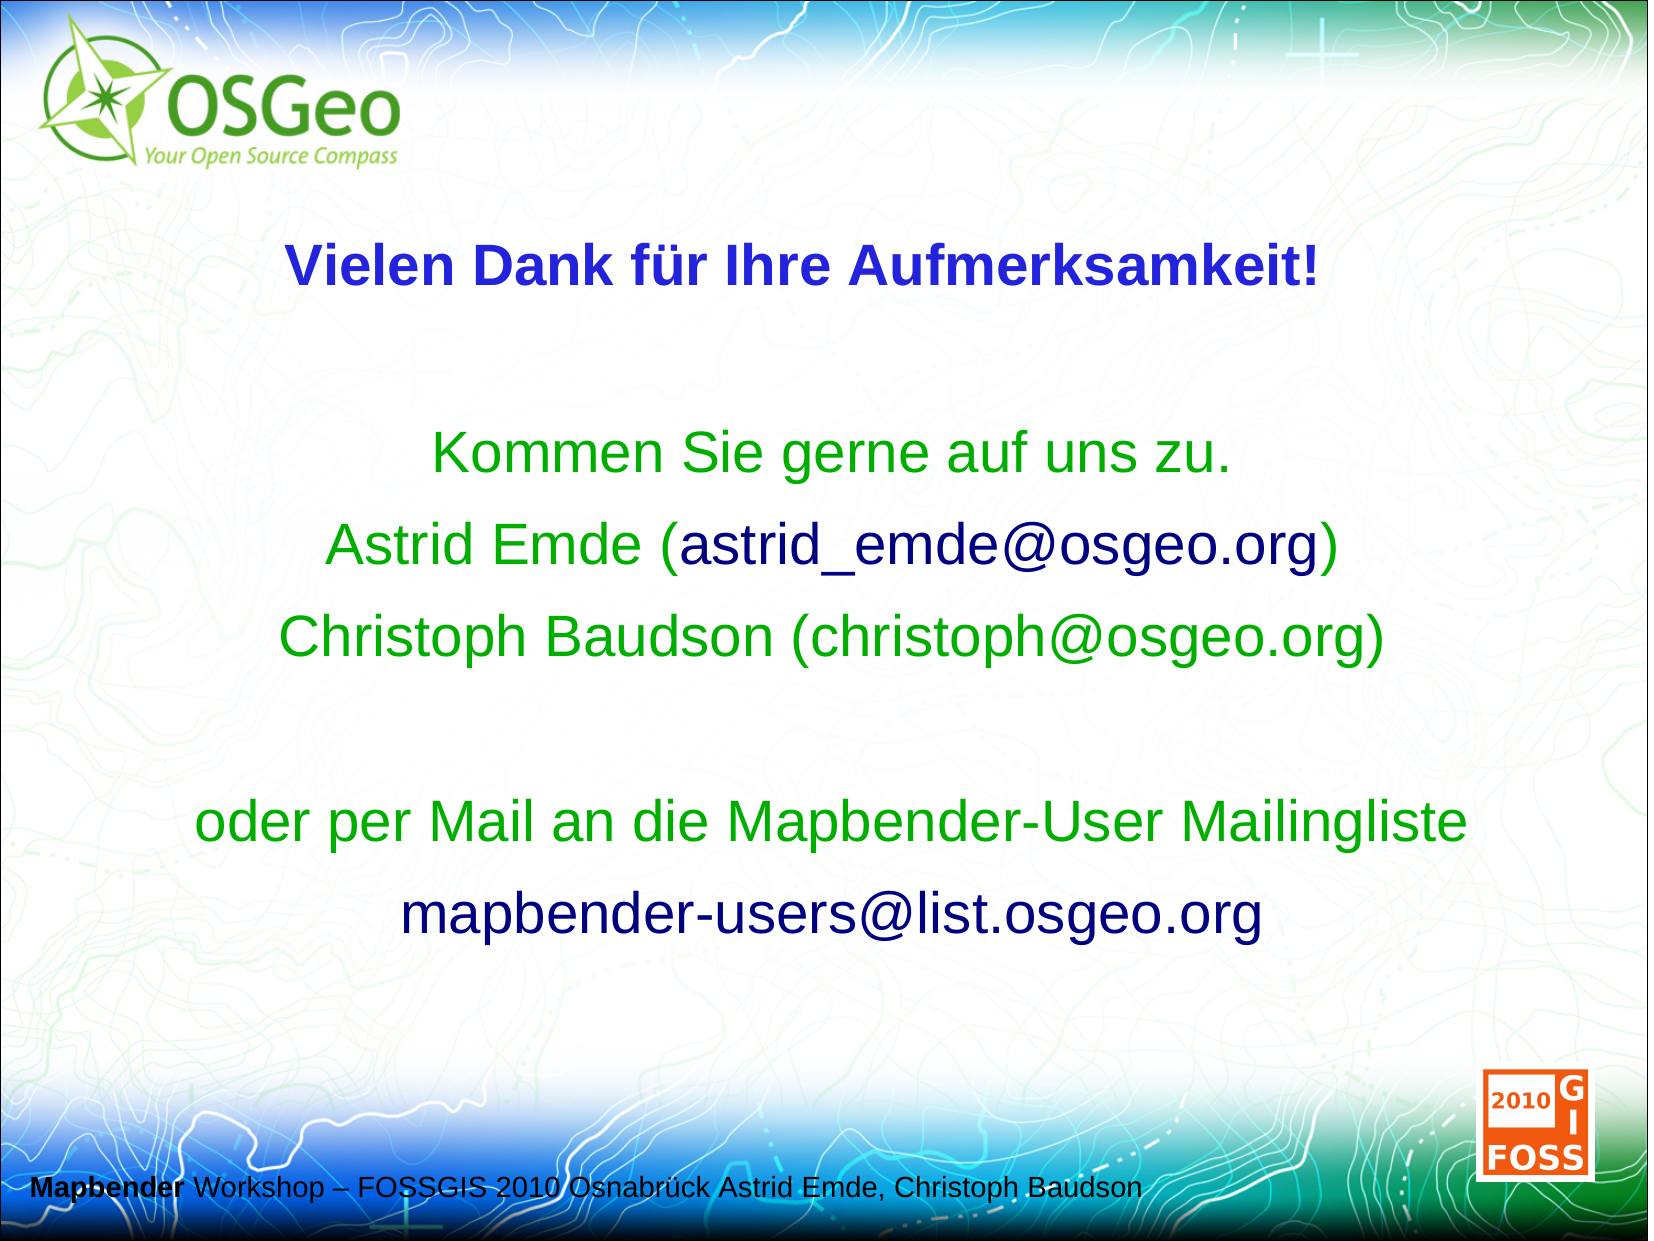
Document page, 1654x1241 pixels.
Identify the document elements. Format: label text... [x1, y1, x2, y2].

picture [1, 1, 1647, 1240]
list Kommen Sie gerne auf uns zu. Astrid Emde (astrid_emde@osgeo.org) Christoph Baudson (christoph@osgeo.org) oder per Mail an die Mapbender-User Mailingliste mapbender-users@list.osgeo.org [88, 419, 1577, 1241]
title Vielen Dank für Ihre Aufmerksamkeit! [59, 177, 1548, 353]
